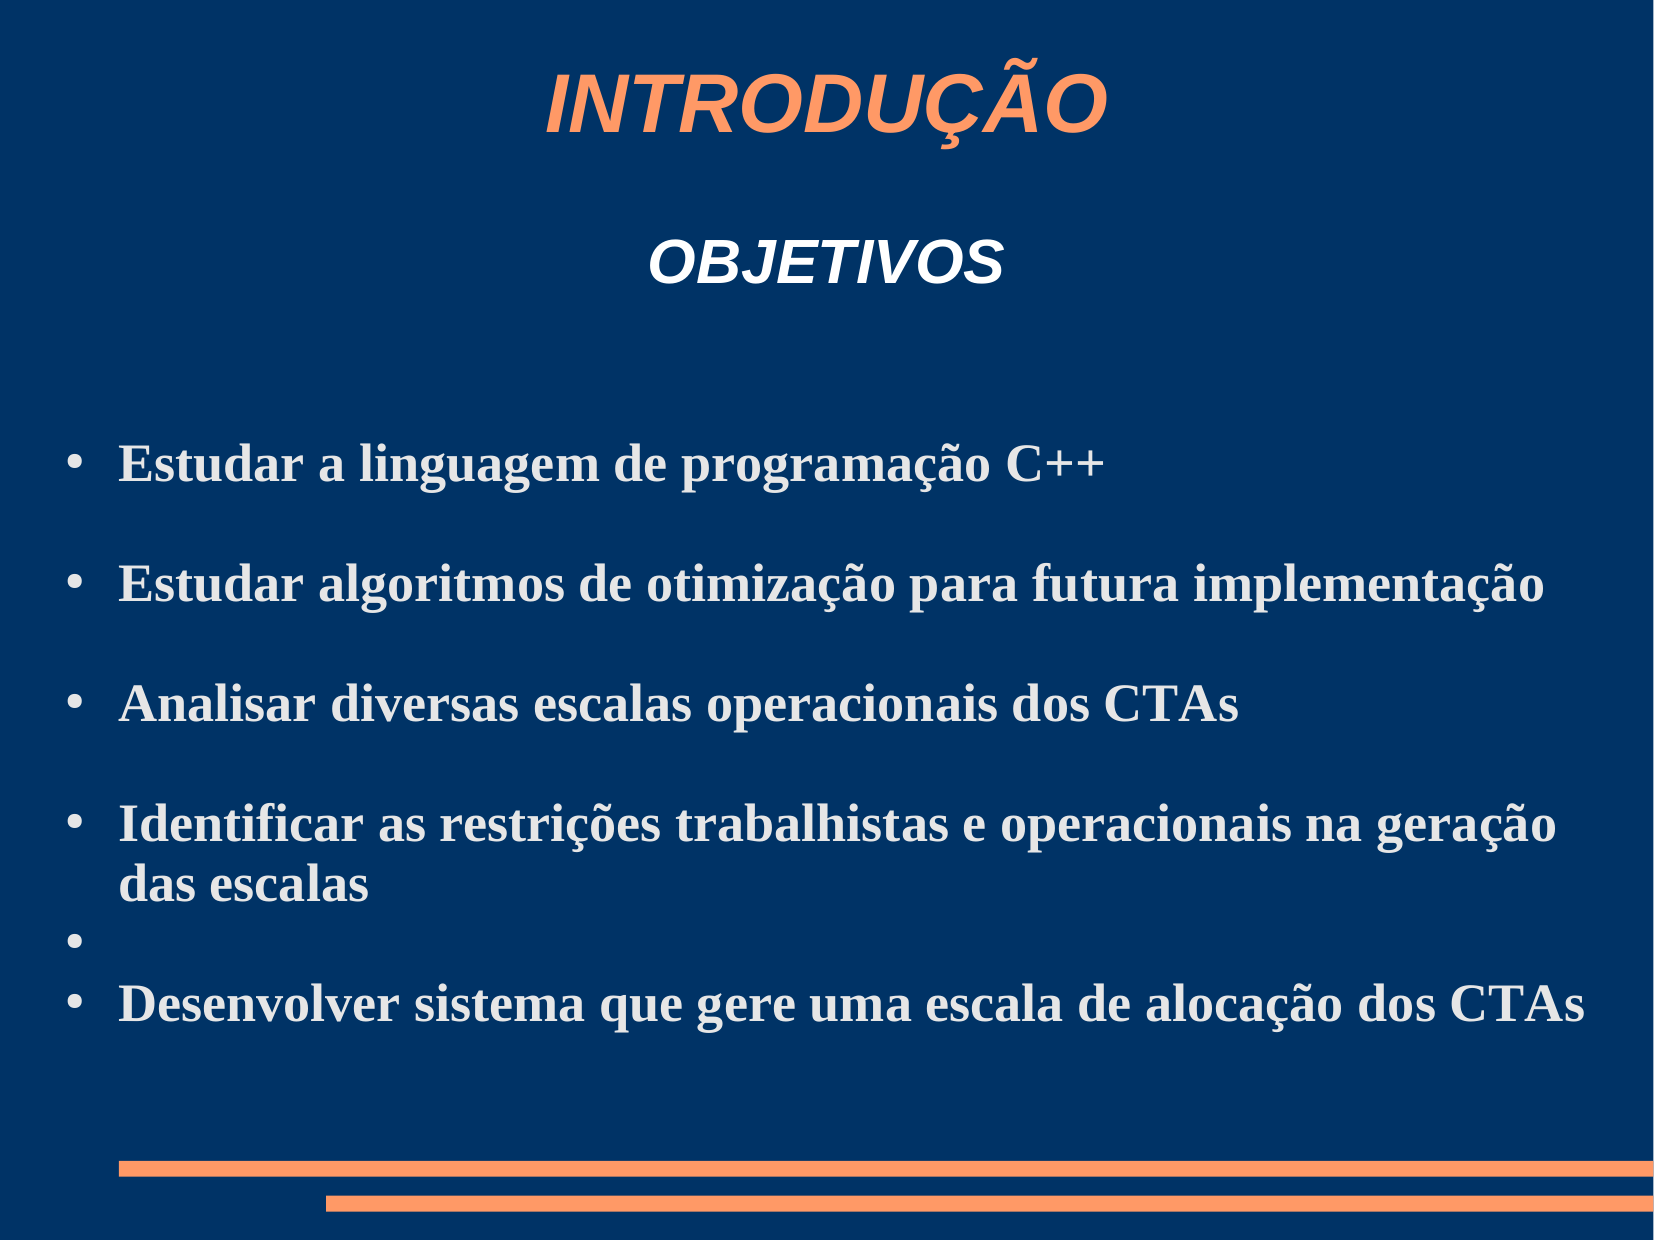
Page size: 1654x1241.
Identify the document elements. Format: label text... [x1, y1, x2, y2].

title OBJETIVOS [0, 158, 1654, 366]
title INTRODUÇÃO [0, 0, 1654, 158]
list Estudar a linguagem de programação C++ Estudar algoritmos de otimização para futura implementação Analisar diversas escalas operacionais dos CTAs Identificar as restrições trabalhistas e operacionais na geração das escalas Desenvolver sistema que gere uma escala de alocação dos CTAs [47, 433, 1613, 1229]
